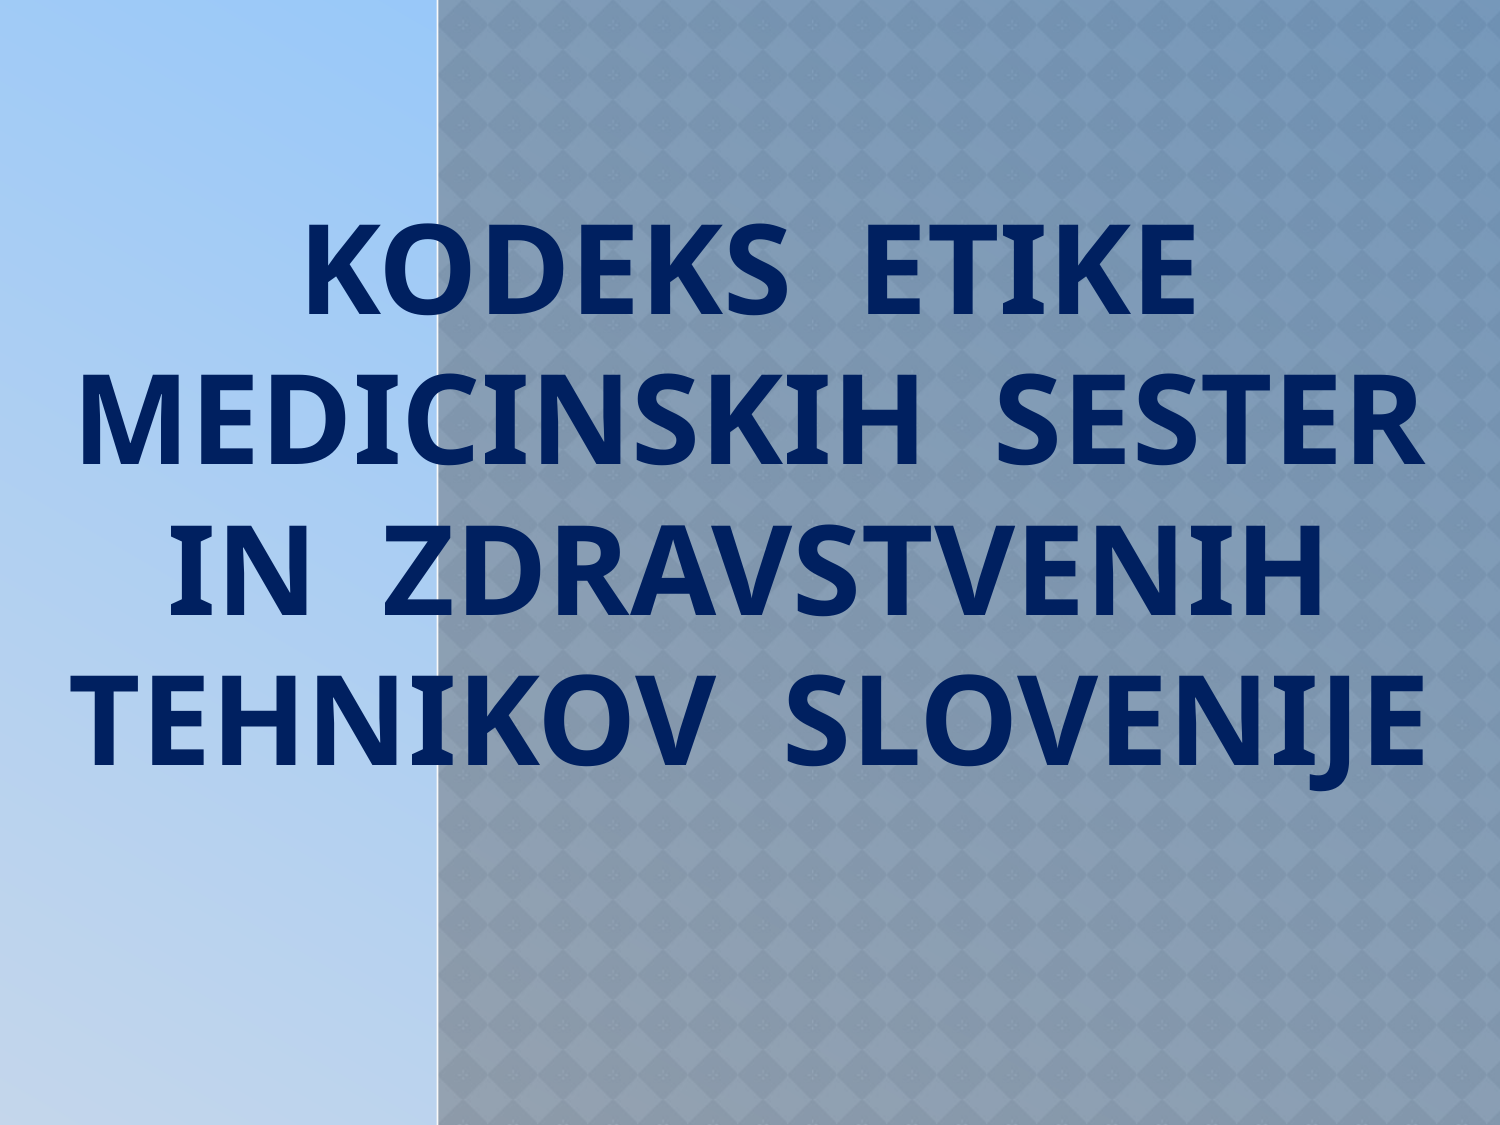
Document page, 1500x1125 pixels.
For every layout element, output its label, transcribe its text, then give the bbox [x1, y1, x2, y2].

title KODEKS ETIKE MEDICINSKIH SESTER IN ZDRAVSTVENIH TEHNIKOV SLOVENIJE [0, 0, 1500, 900]
